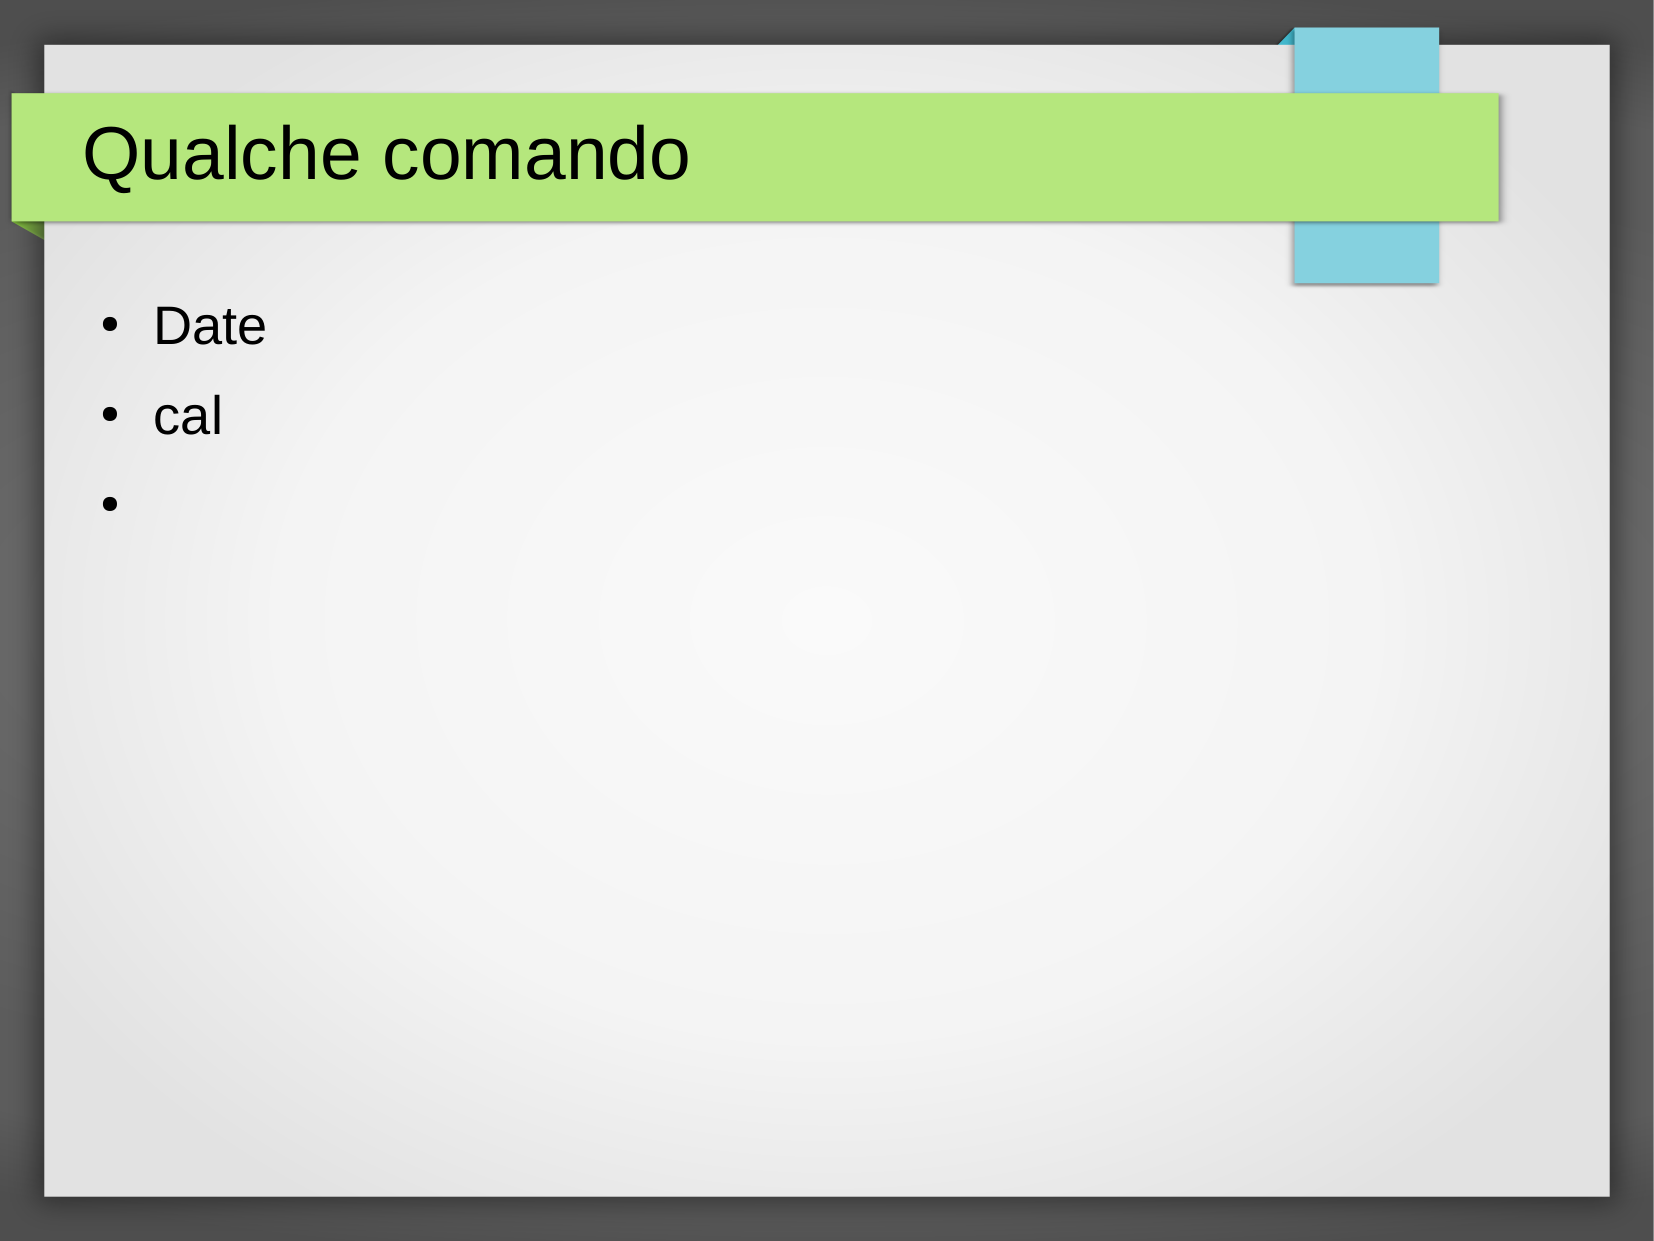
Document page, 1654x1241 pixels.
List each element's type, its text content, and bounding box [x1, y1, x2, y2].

picture [0, 0, 1654, 1241]
title Qualche comando [82, 94, 1264, 213]
list Date cal [82, 295, 1571, 1015]
